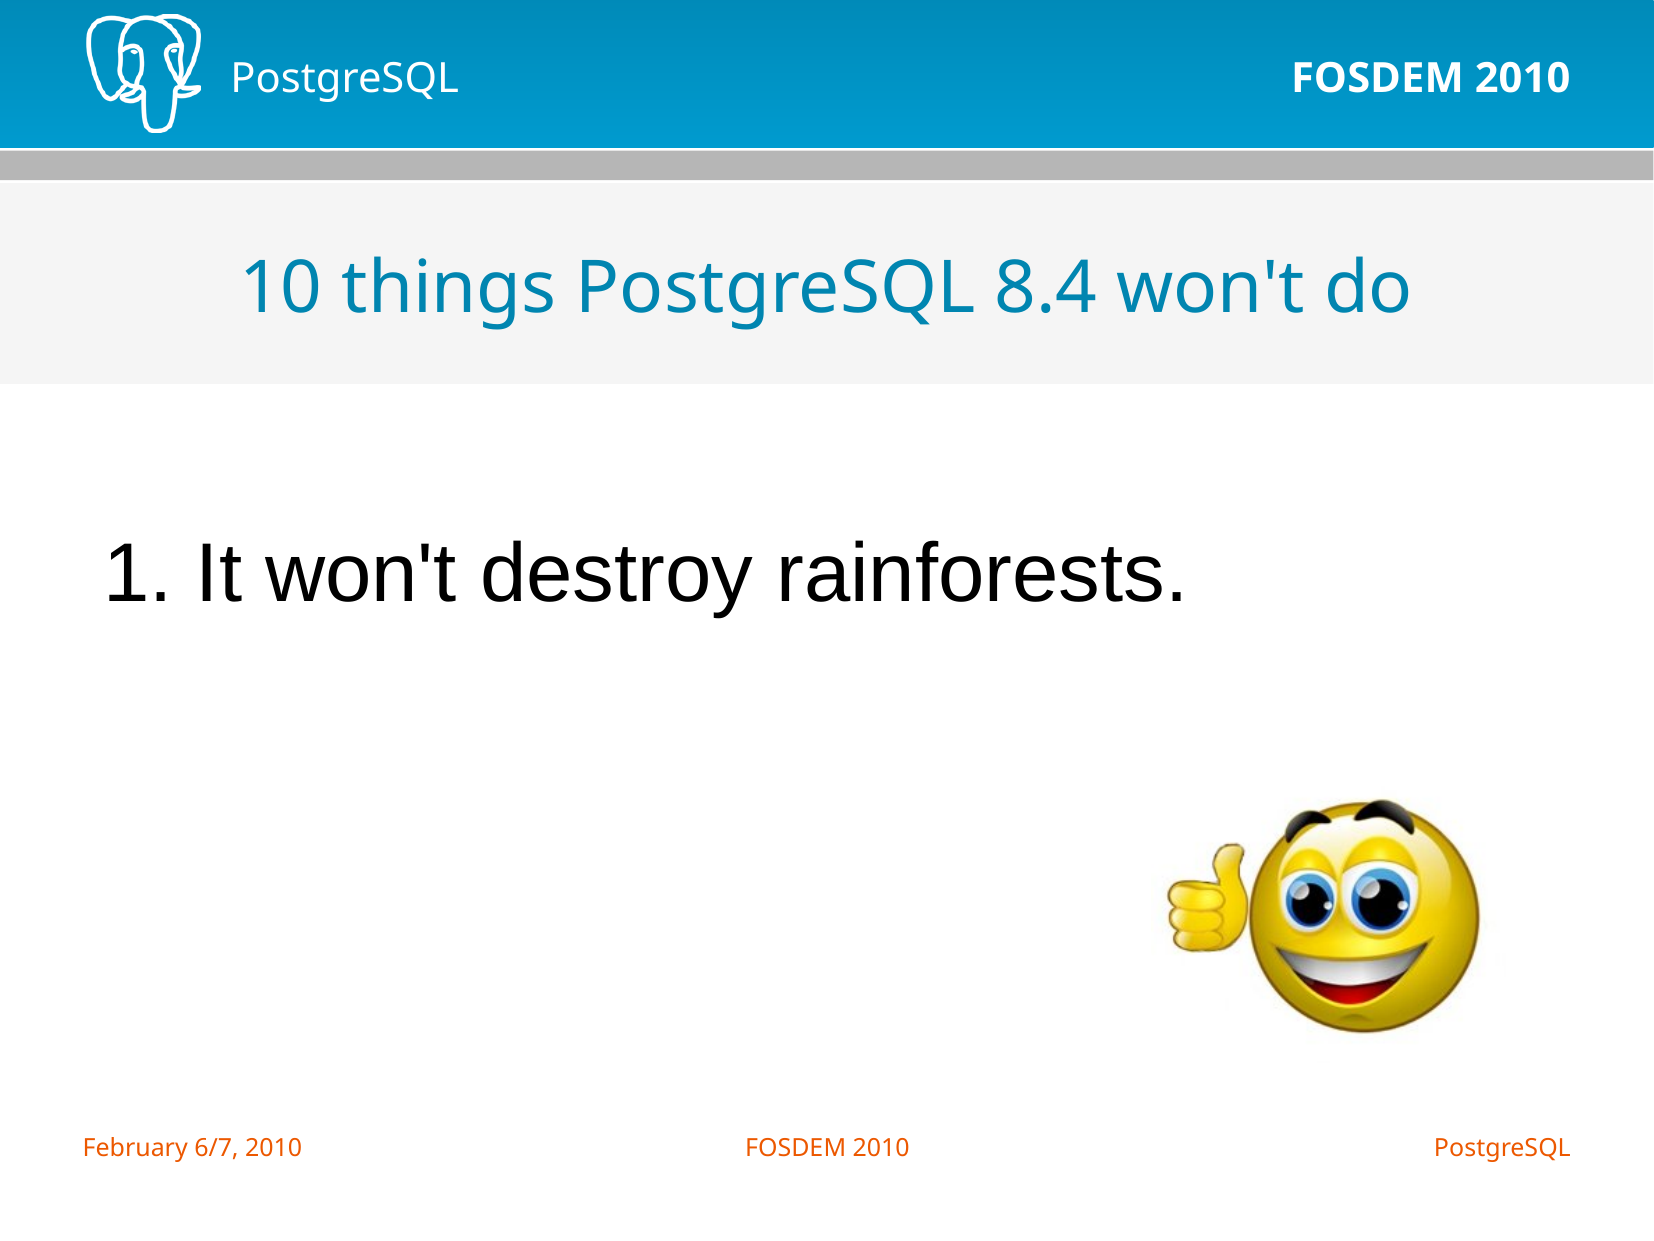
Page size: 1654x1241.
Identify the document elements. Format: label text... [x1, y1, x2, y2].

text_box 1. It won't destroy rainforests. [88, 472, 1536, 621]
picture [87, 15, 200, 132]
picture [1151, 776, 1506, 1063]
title 10 things PostgreSQL 8.4 won't do [82, 208, 1571, 362]
